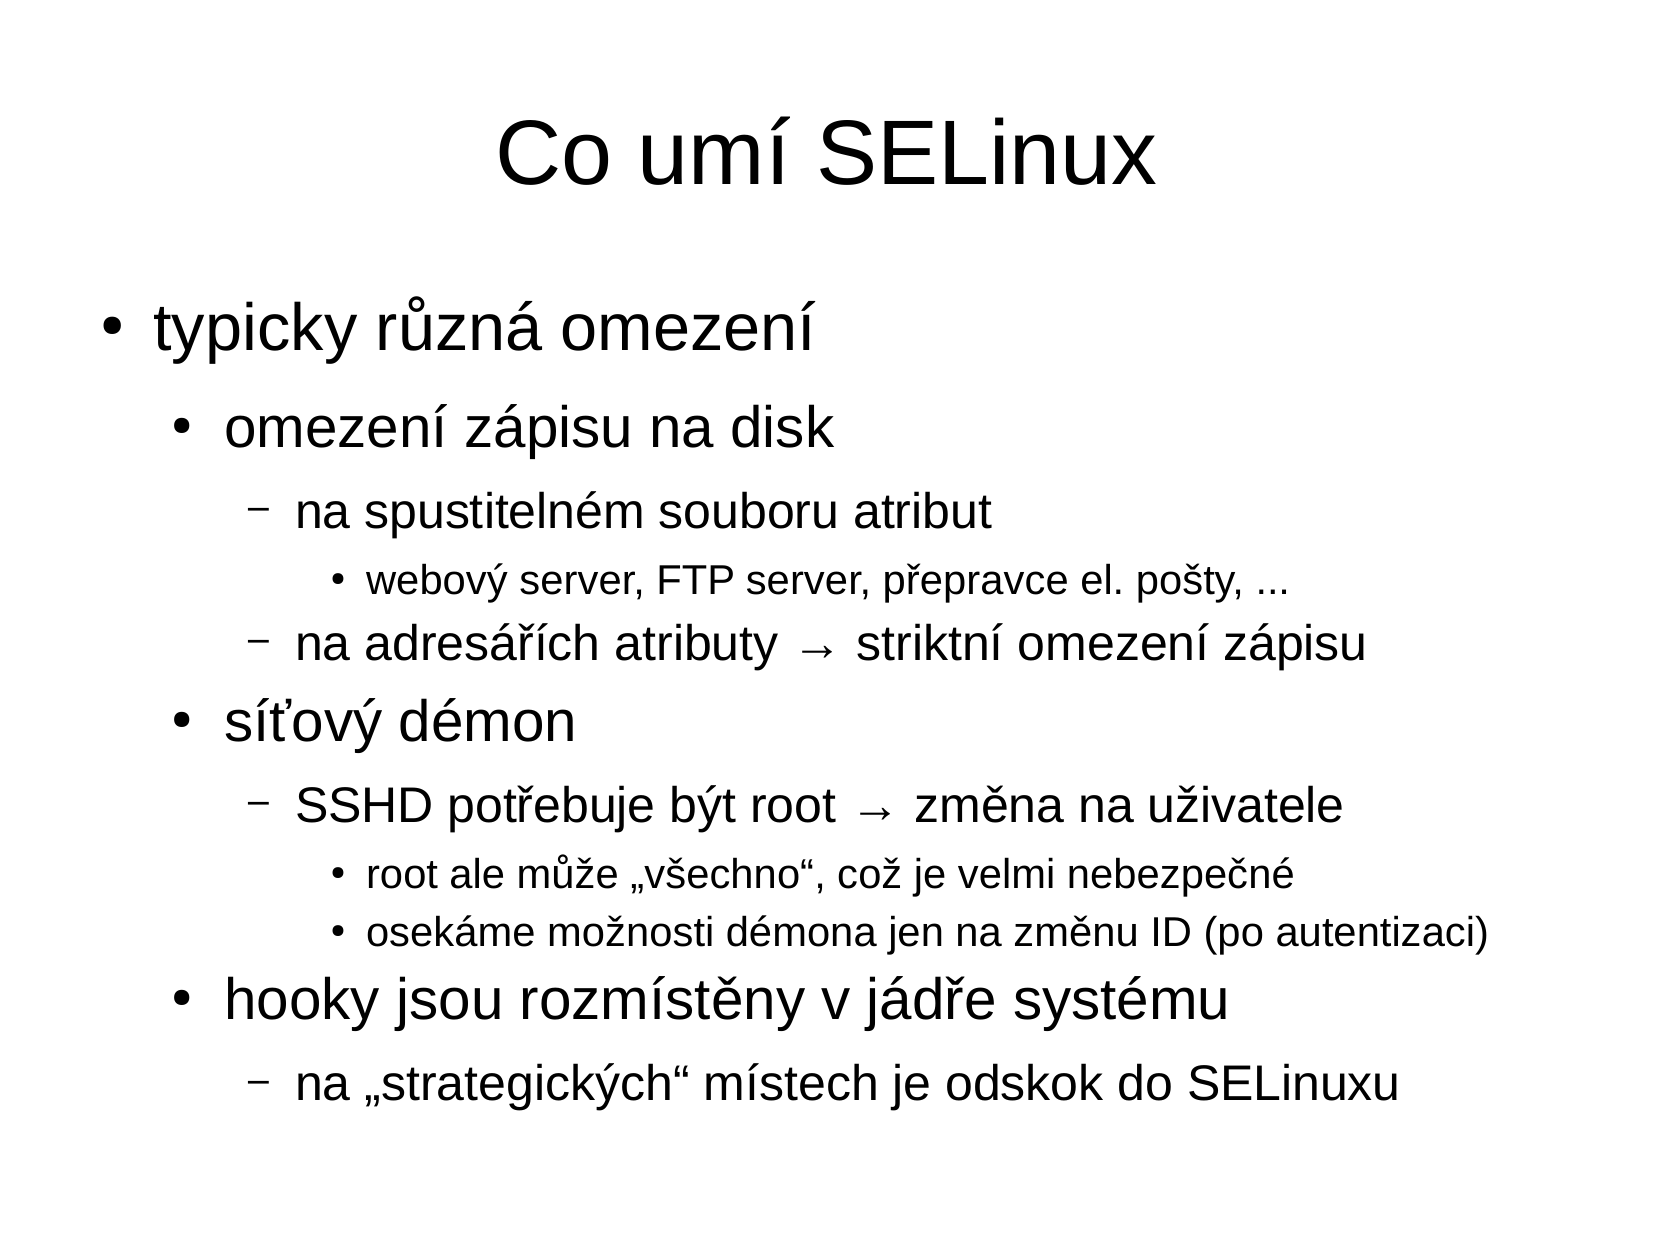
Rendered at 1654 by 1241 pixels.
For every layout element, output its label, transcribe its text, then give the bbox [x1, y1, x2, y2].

title Co umí SELinux [82, 56, 1571, 250]
list typicky různá omezení omezení zápisu na disk na spustitelném souboru atribut webový server, FTP server, přepravce el. pošty, ... na adresářích atributy → striktní omezení zápisu síťový démon SSHD potřebuje být root → změna na uživatele root ale může „všechno“, což je velmi nebezpečné osekáme možnosti démona jen na změnu ID (po autentizaci) hooky jsou rozmístěny v jádře systému na „strategických“ místech je odskok do SELinuxu [82, 290, 1571, 1112]
